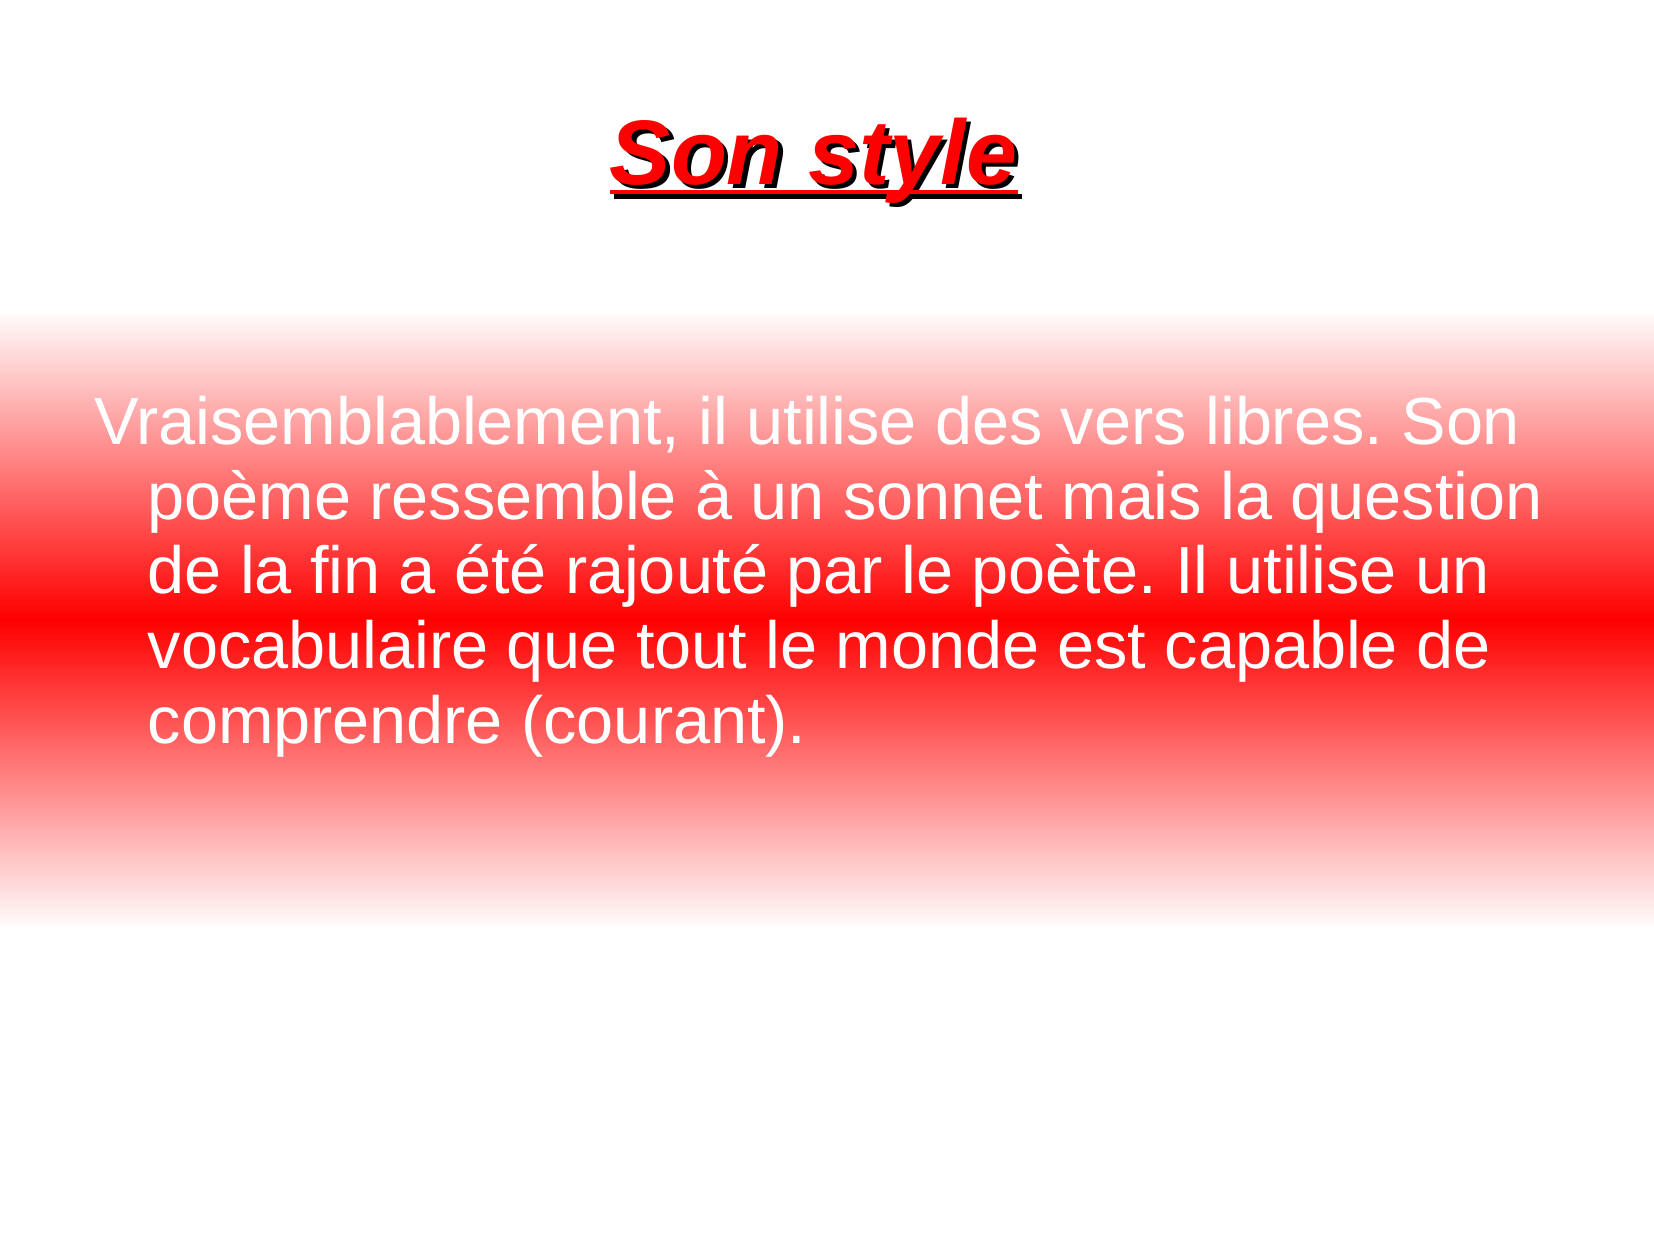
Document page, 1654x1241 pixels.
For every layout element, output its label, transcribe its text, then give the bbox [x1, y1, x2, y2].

title Son style [82, 49, 1571, 257]
list Vraisemblablement, il utilise des vers libres. Son poème ressemble à un sonnet mais la question de la fin a été rajouté par le poète. Il utilise un vocabulaire que tout le monde est capable de comprendre (courant). [76, 383, 1565, 1203]
